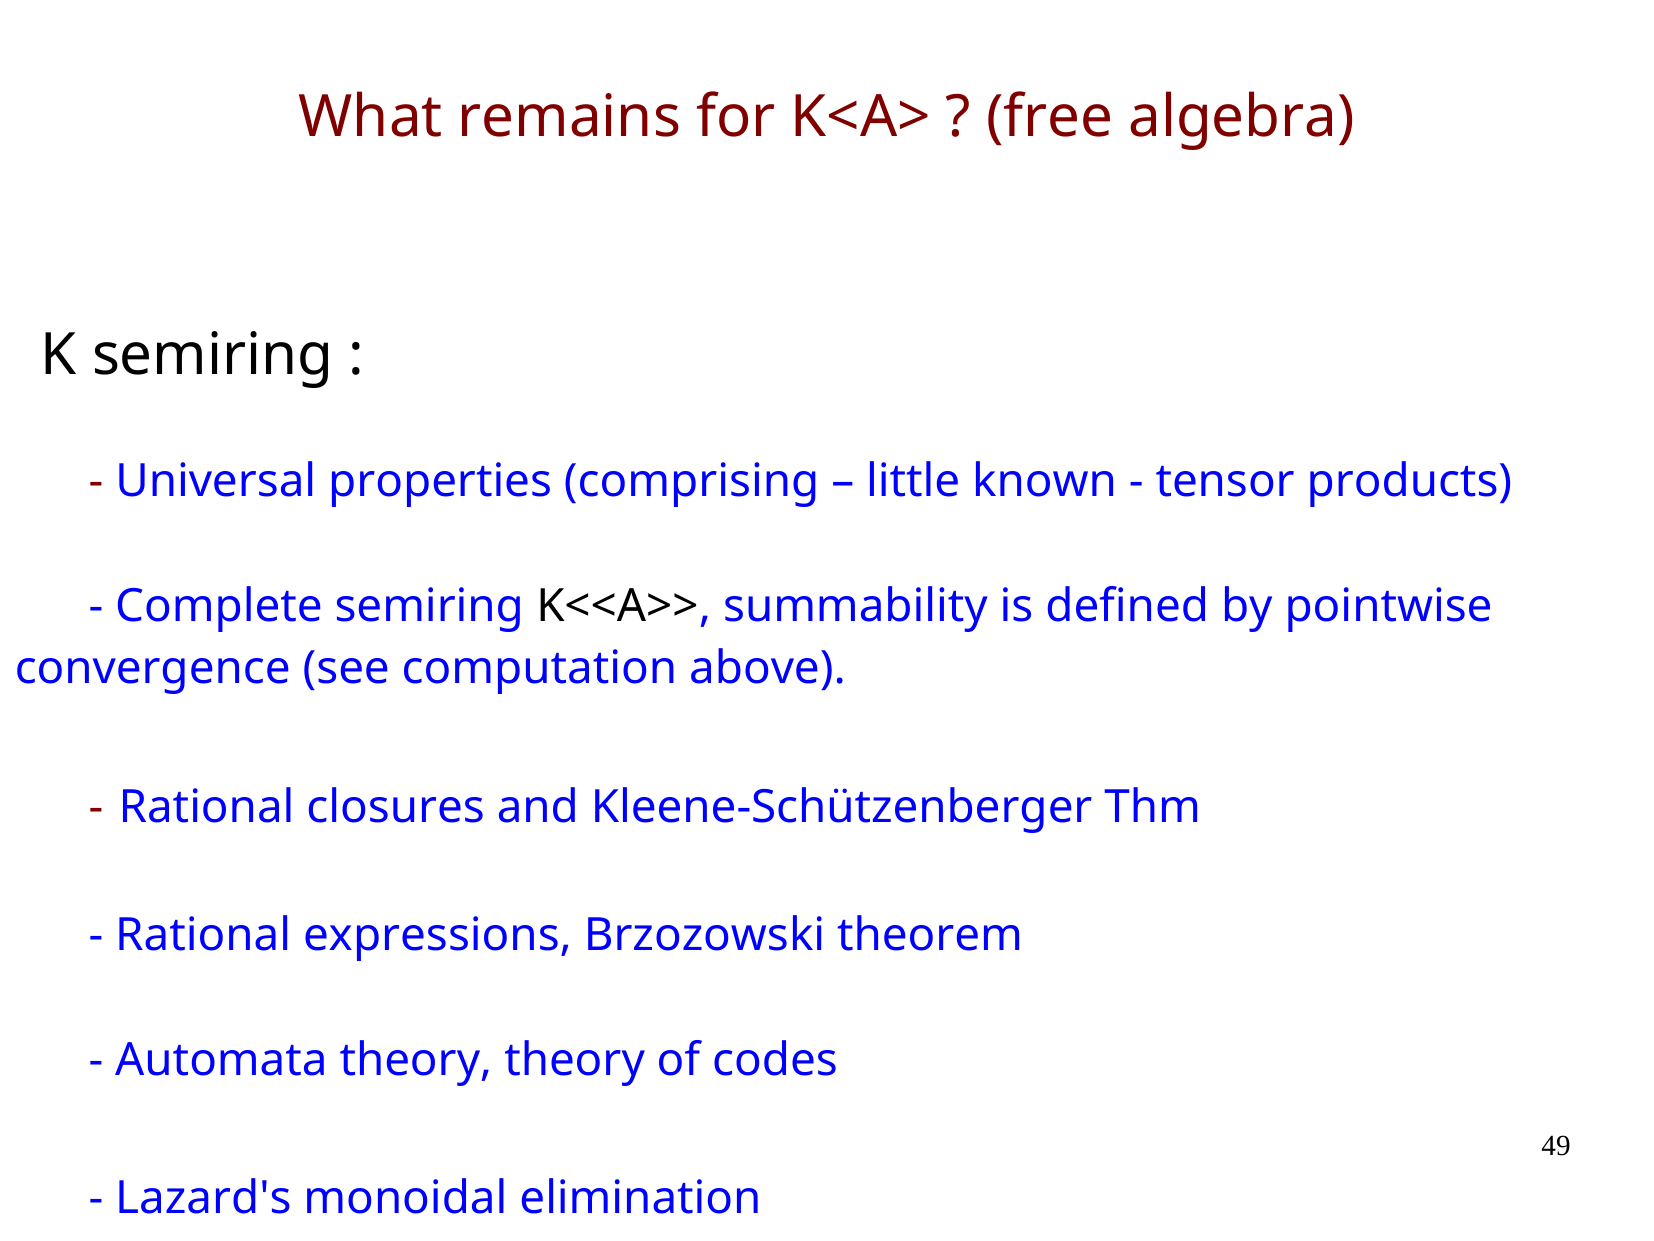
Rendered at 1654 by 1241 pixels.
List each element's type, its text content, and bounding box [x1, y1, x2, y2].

text_box What remains for K<A> ? (free algebra) K semiring : - Universal properties (comprising – little known - tensor products) - Complete semiring K<<A>>, summability is defined by pointwise convergence (see computation above). - Rational closures and Kleene-Schützenberger Thm - Rational expressions, Brzozowski theorem - Automata theory, theory of codes - Lazard's monoidal elimination [0, 67, 1654, 1173]
